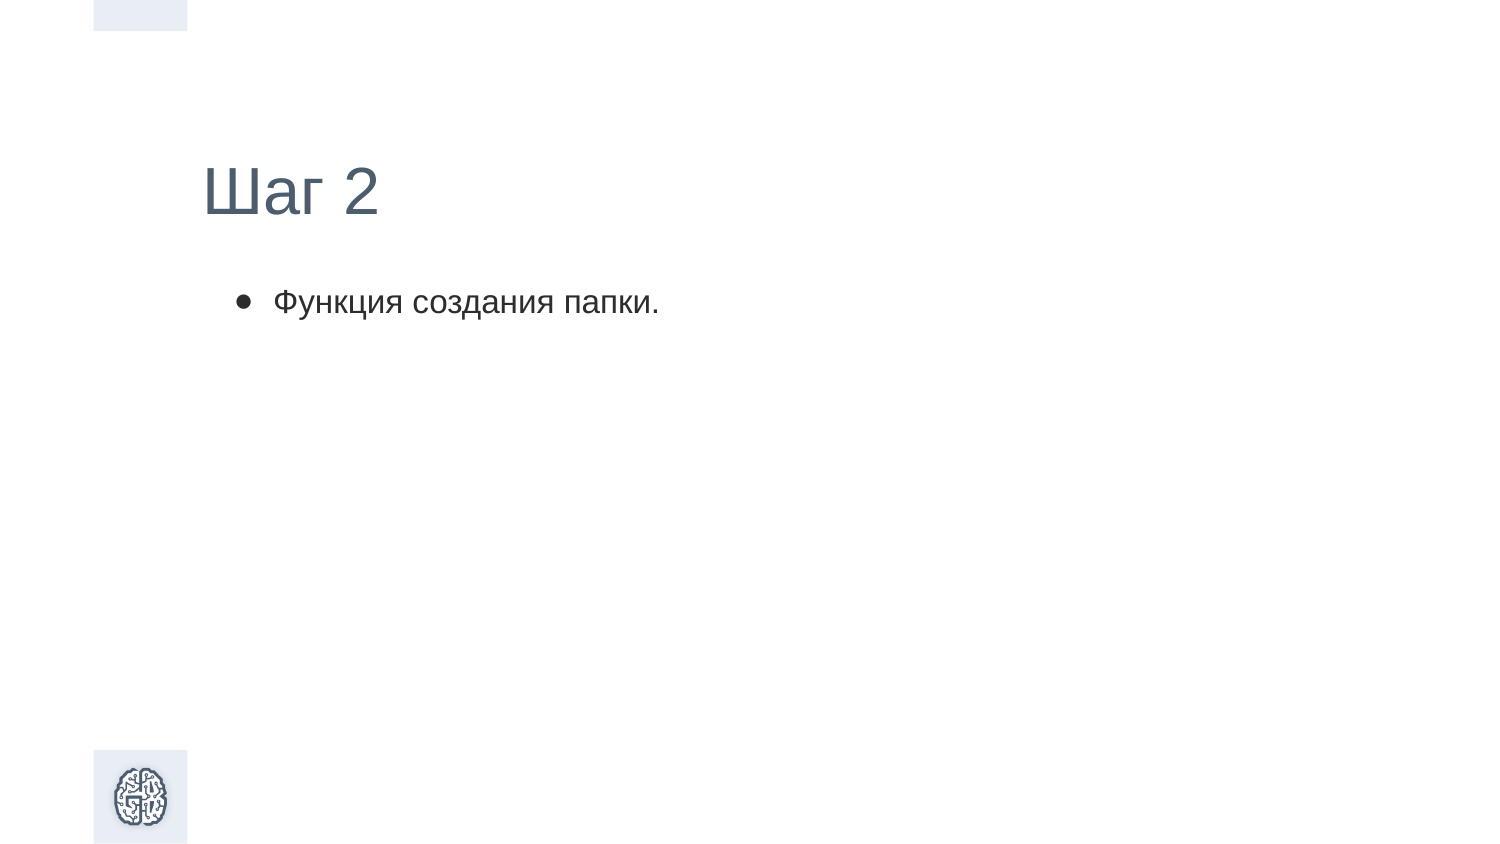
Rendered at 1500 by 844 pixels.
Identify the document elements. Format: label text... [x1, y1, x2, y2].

picture [106, 760, 175, 834]
text_box Шаг 2 [187, 93, 1312, 259]
text_box Функция создания папки. [187, 259, 1312, 322]
